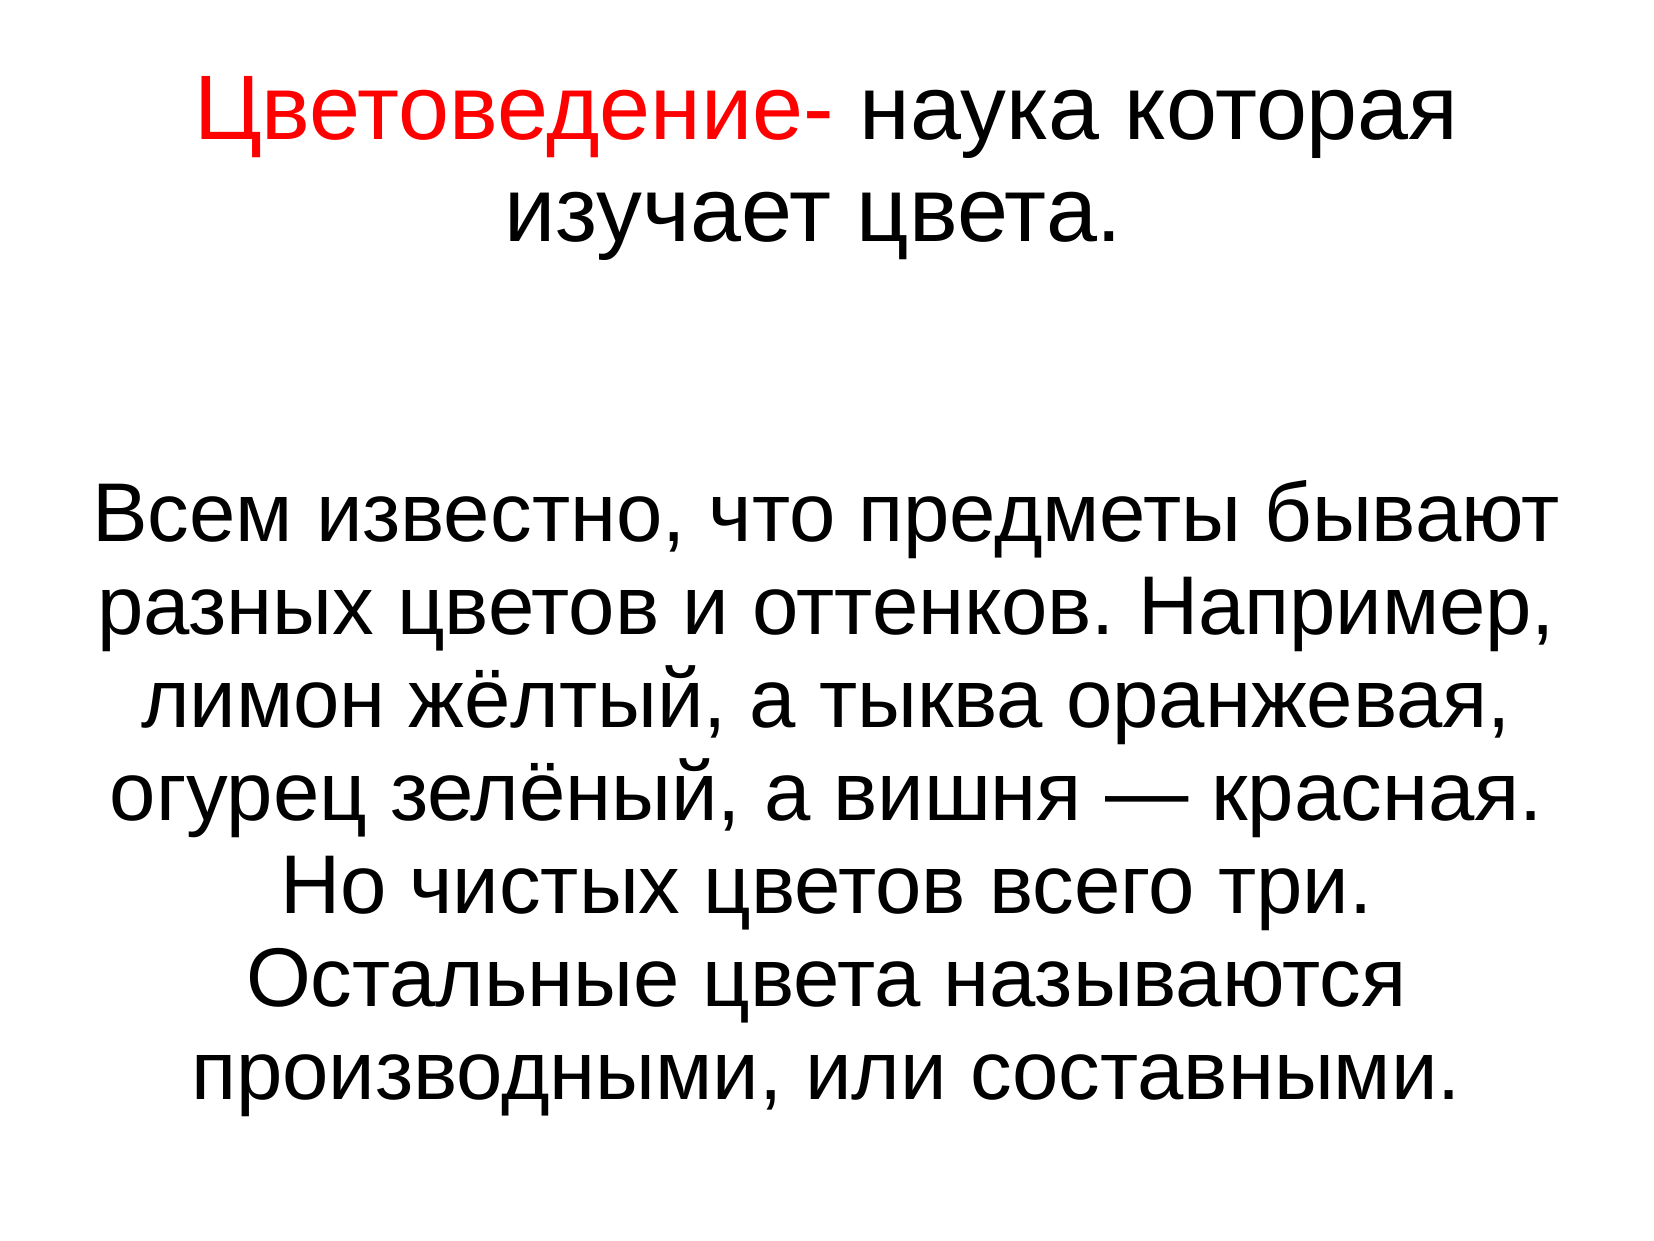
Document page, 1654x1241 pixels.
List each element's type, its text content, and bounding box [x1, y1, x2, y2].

title Цветоведение- наука которая изучает цвета. Всем известно, что предметы бывают разных цветов и оттенков. Например, лимон жёлтый, а тыква оранжевая, огурец зелёный, а вишня — красная. Но чистых цветов всего три. Остальные цвета называются производными, или составными. [82, 0, 1571, 1123]
